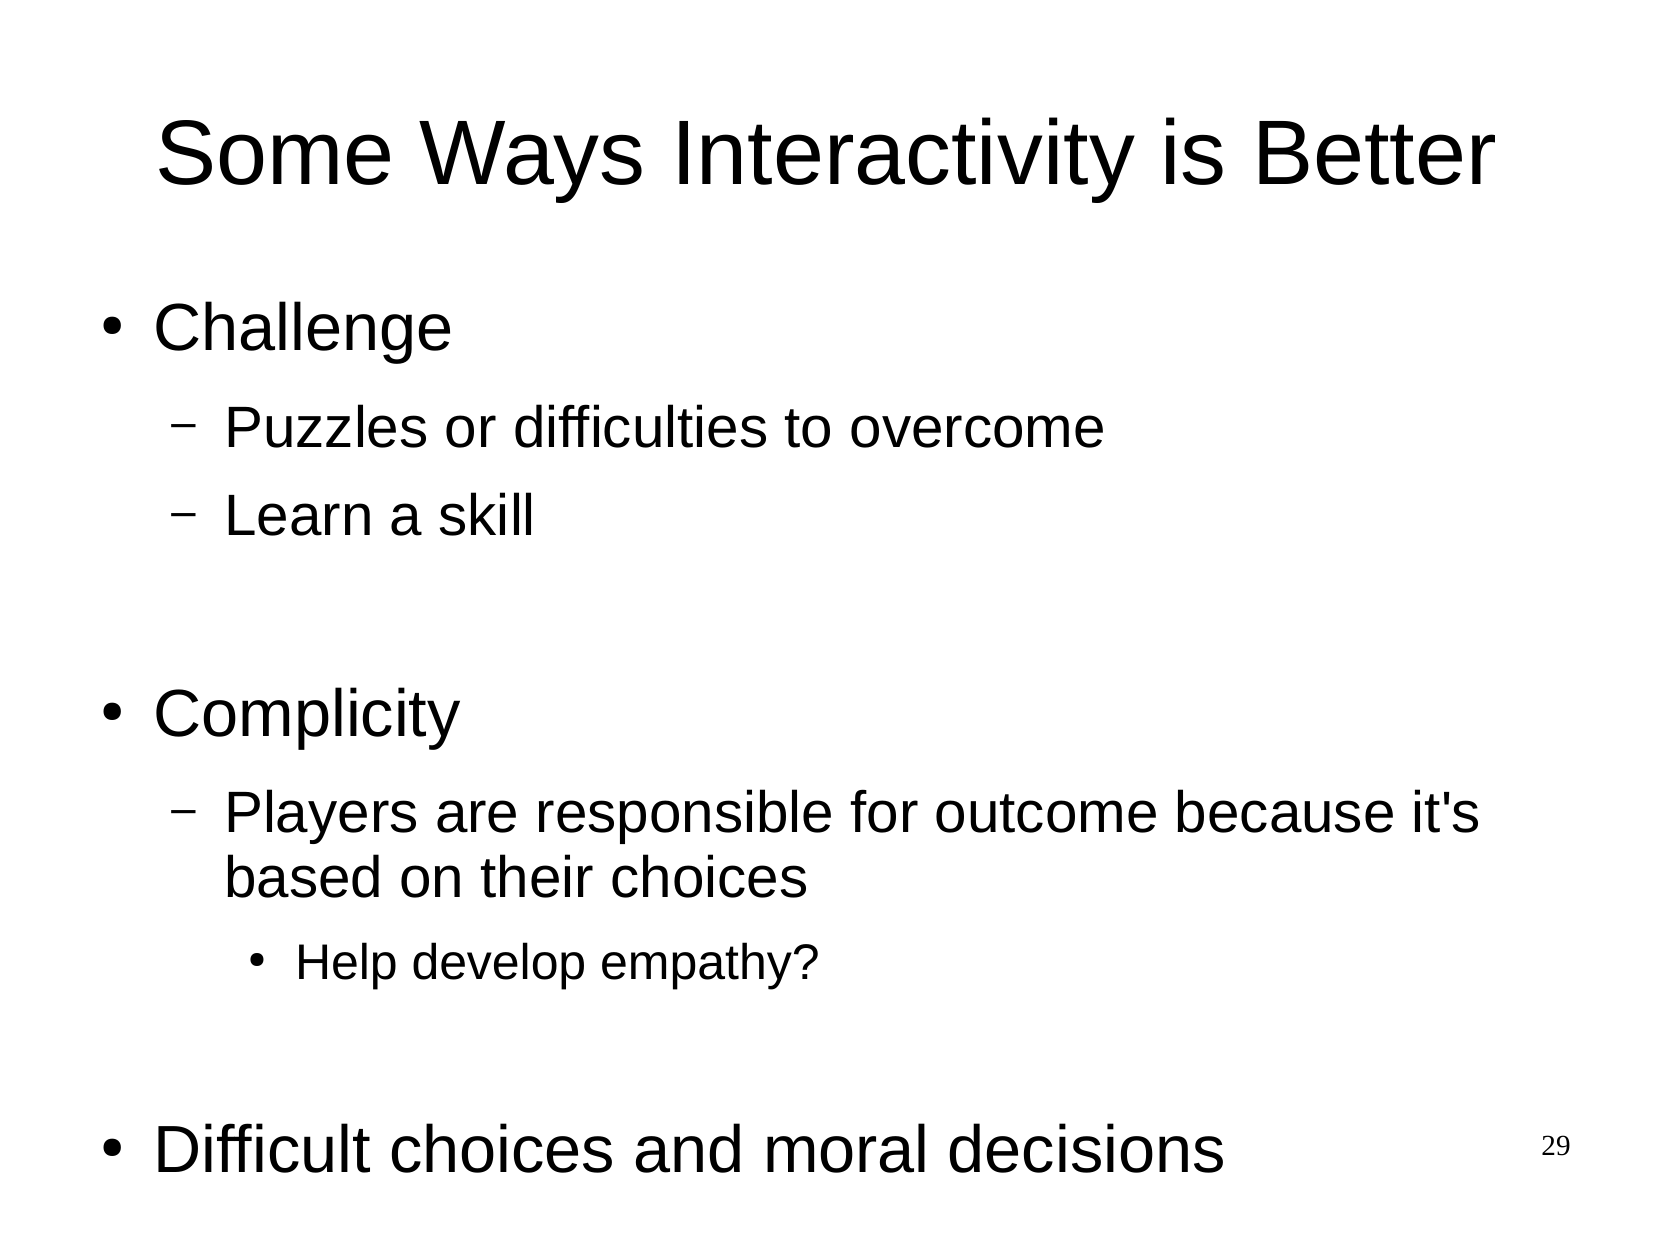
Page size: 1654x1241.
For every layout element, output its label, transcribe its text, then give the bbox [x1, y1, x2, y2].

list Challenge Puzzles or difficulties to overcome Learn a skill Complicity Players are responsible for outcome because it's based on their choices Help develop empathy? Difficult choices and moral decisions [82, 290, 1571, 1191]
title Some Ways Interactivity is Better [82, 49, 1571, 257]
